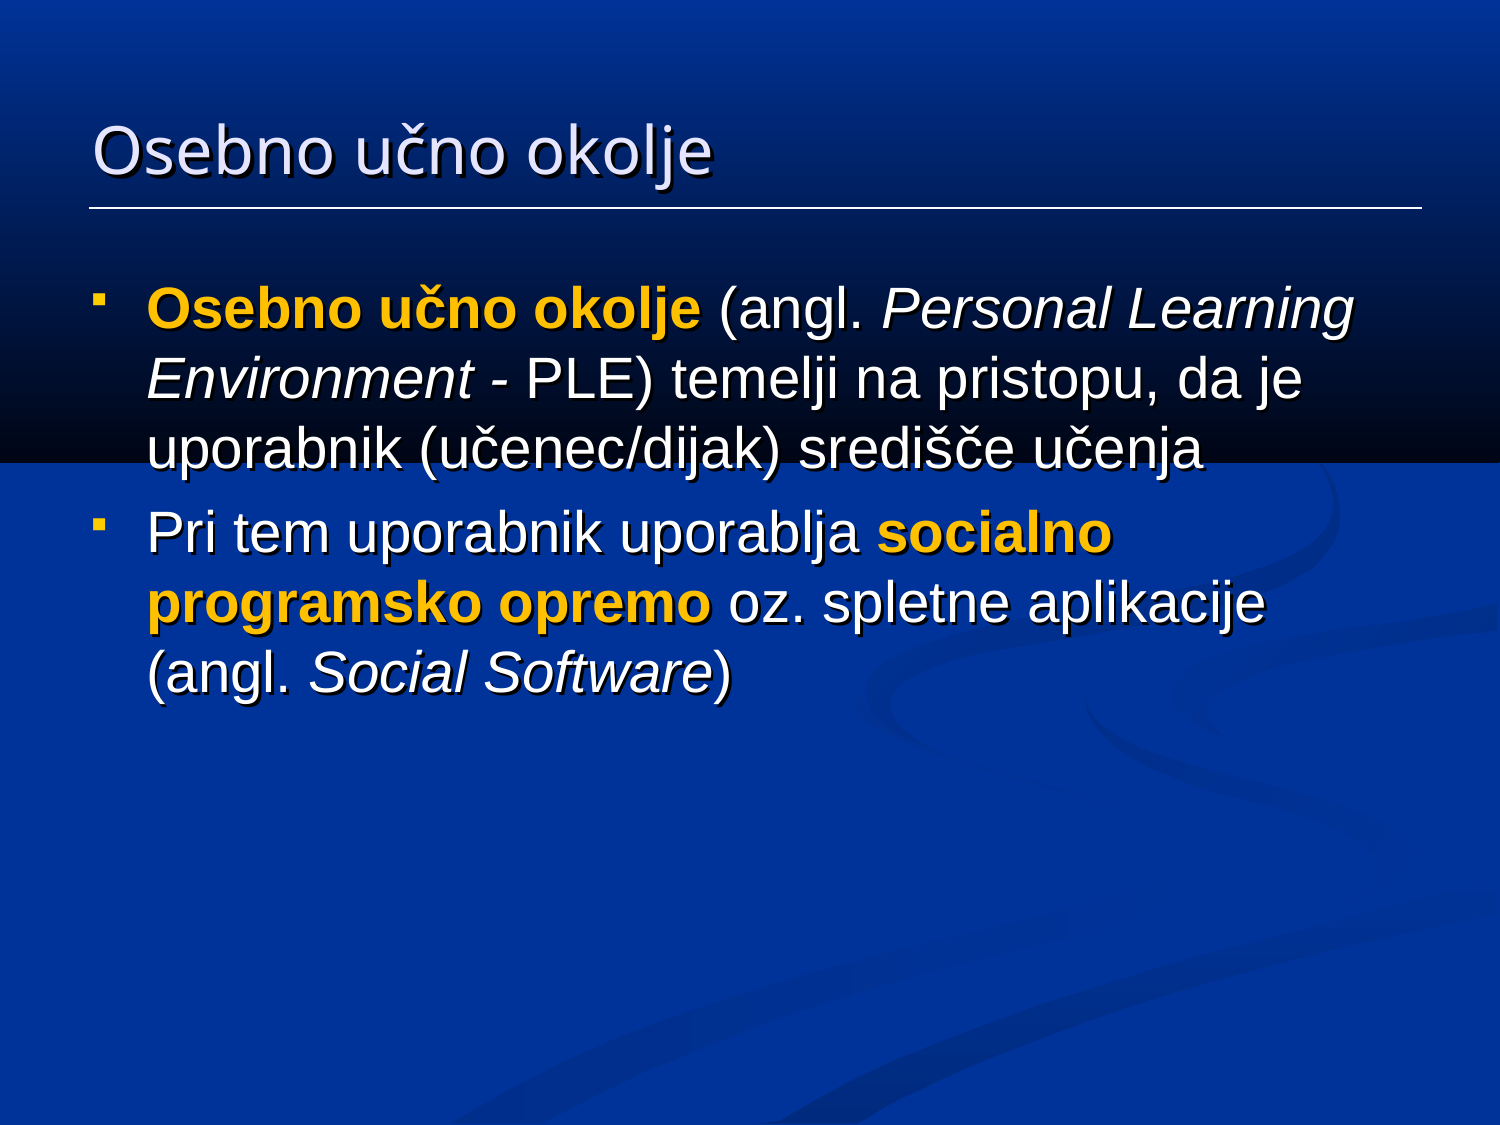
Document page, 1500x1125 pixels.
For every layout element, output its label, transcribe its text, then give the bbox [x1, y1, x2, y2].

text_box Osebno učno okolje (angl. Personal Learning Environment - PLE) temelji na pristopu, da je uporabnik (učenec/dijak) središče učenja Pri tem uporabnik uporablja socialno programsko opremo oz. spletne aplikacije (angl. Social Software) [75, 262, 1426, 941]
text_box Osebno učno okolje [76, 54, 1412, 242]
